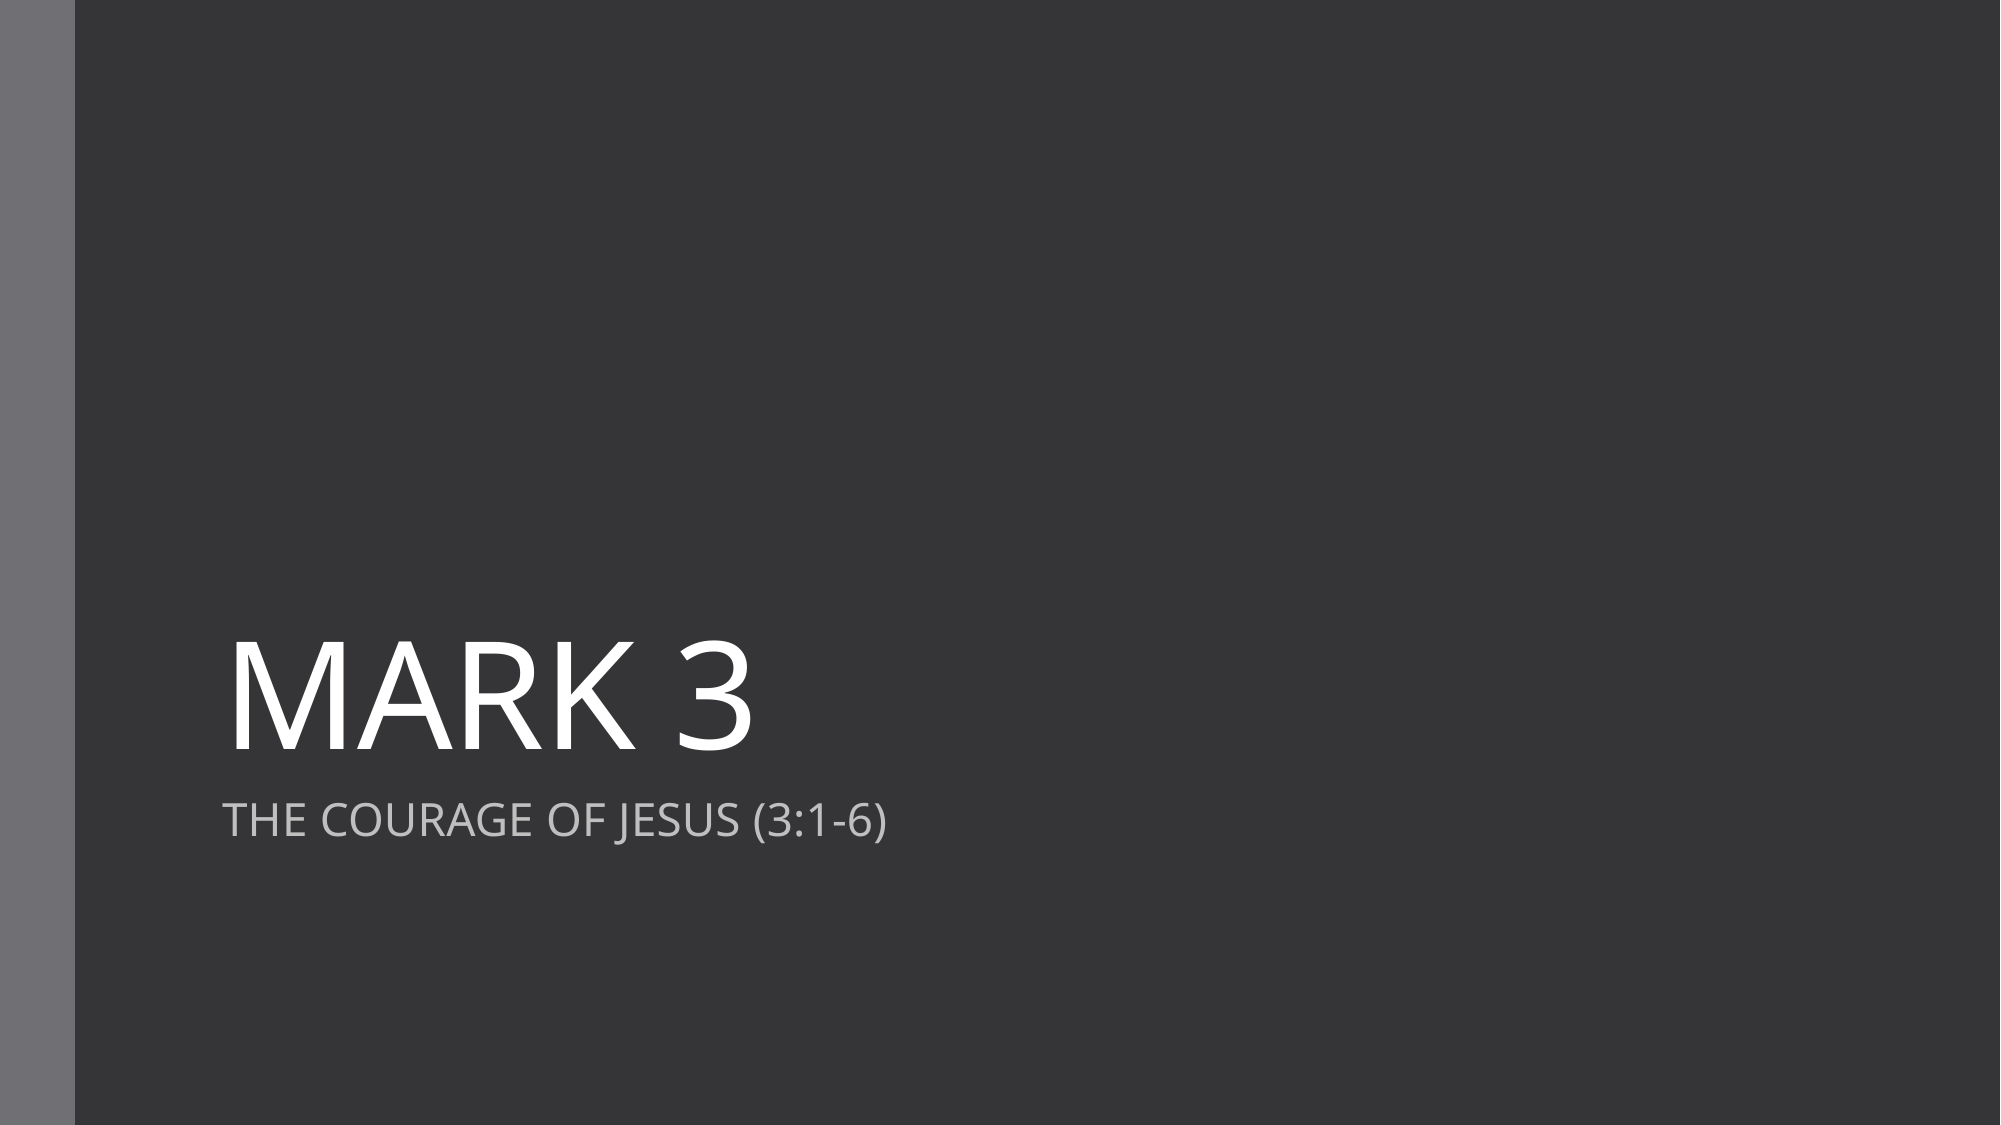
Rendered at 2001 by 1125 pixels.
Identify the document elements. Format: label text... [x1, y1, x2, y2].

subtitle THE COURAGE OF JESUS (3:1-6) [206, 787, 1752, 1066]
title MARK 3 [206, 124, 1752, 787]
